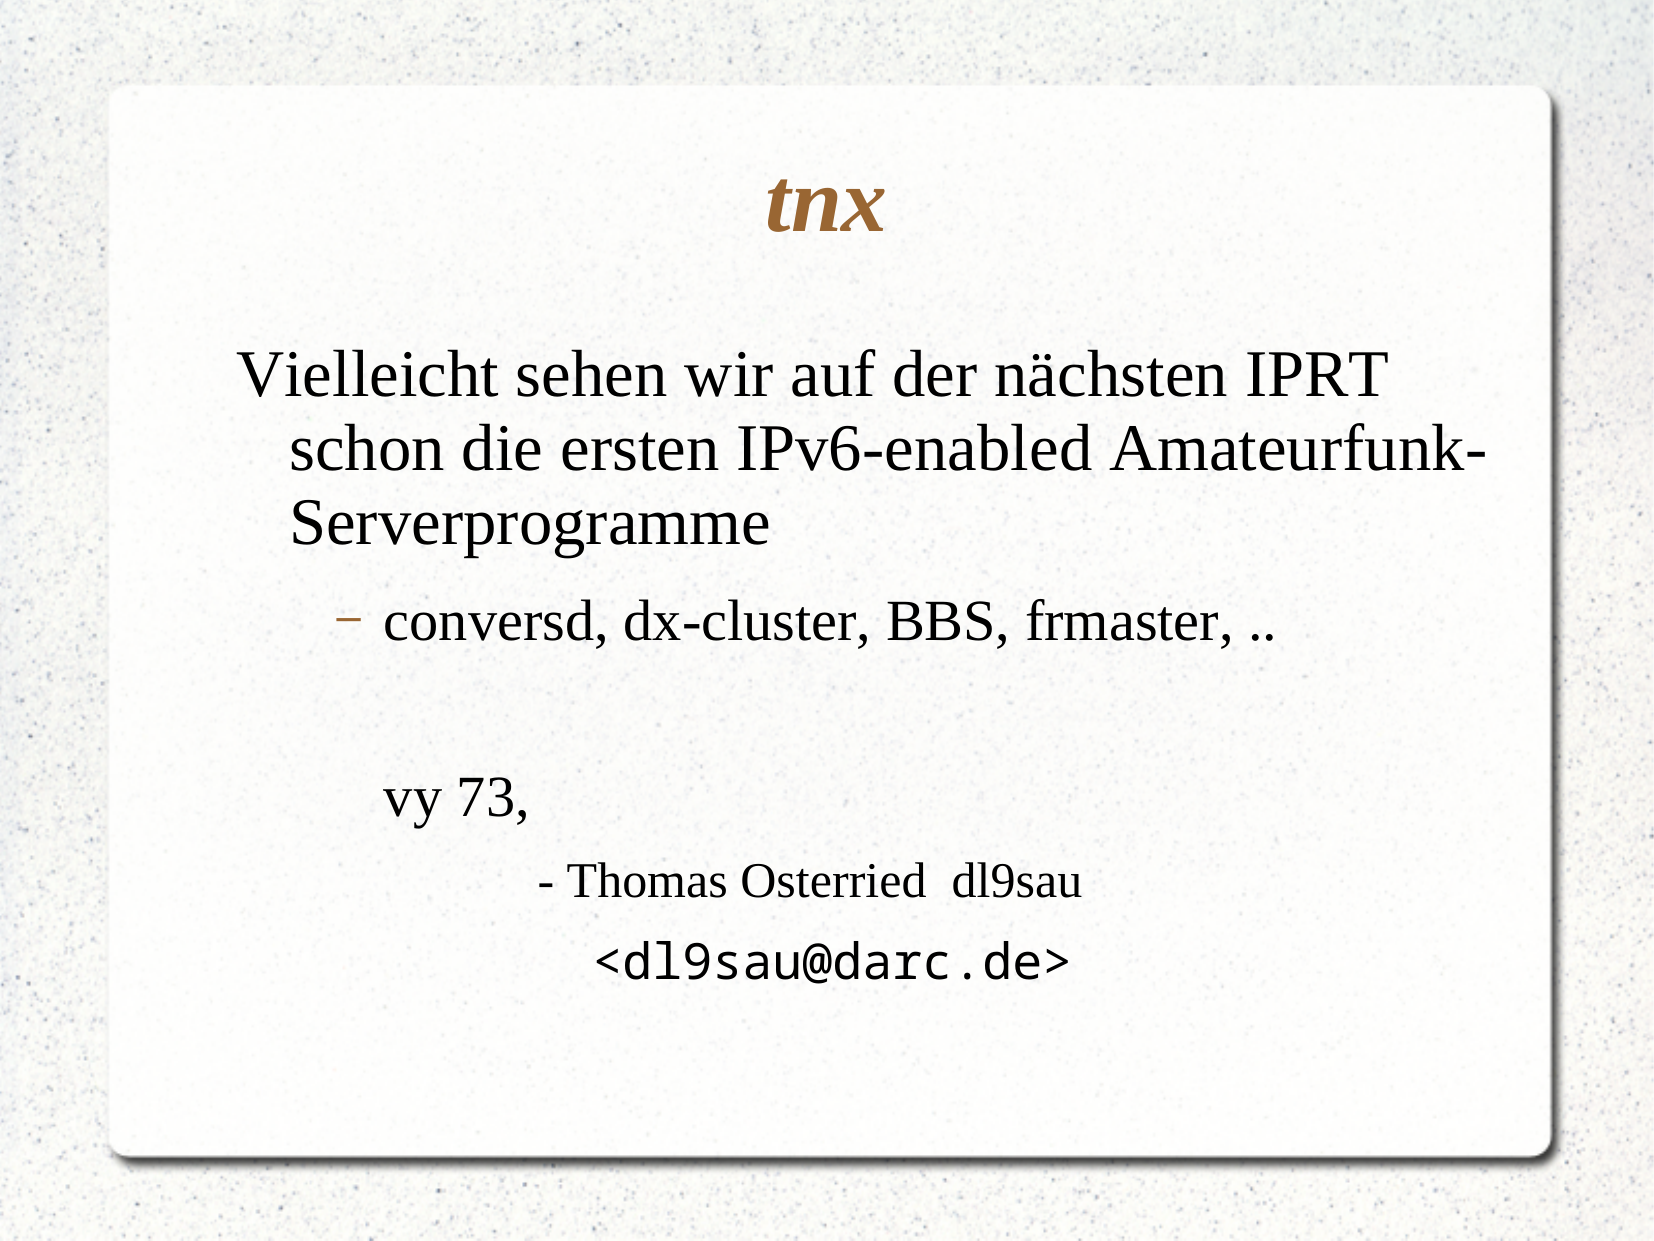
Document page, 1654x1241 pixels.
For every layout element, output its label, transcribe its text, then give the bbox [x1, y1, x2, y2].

list Vielleicht sehen wir auf der nächsten IPRT schon die ersten IPv6-enabled Amateurfunk-Serverprogramme conversd, dx-cluster, BBS, frmaster, .. vy 73, - Thomas Osterried dl9sau <dl9sau@darc.de> [147, 336, 1506, 1059]
picture [0, 0, 1654, 1241]
title tnx [118, 104, 1536, 297]
